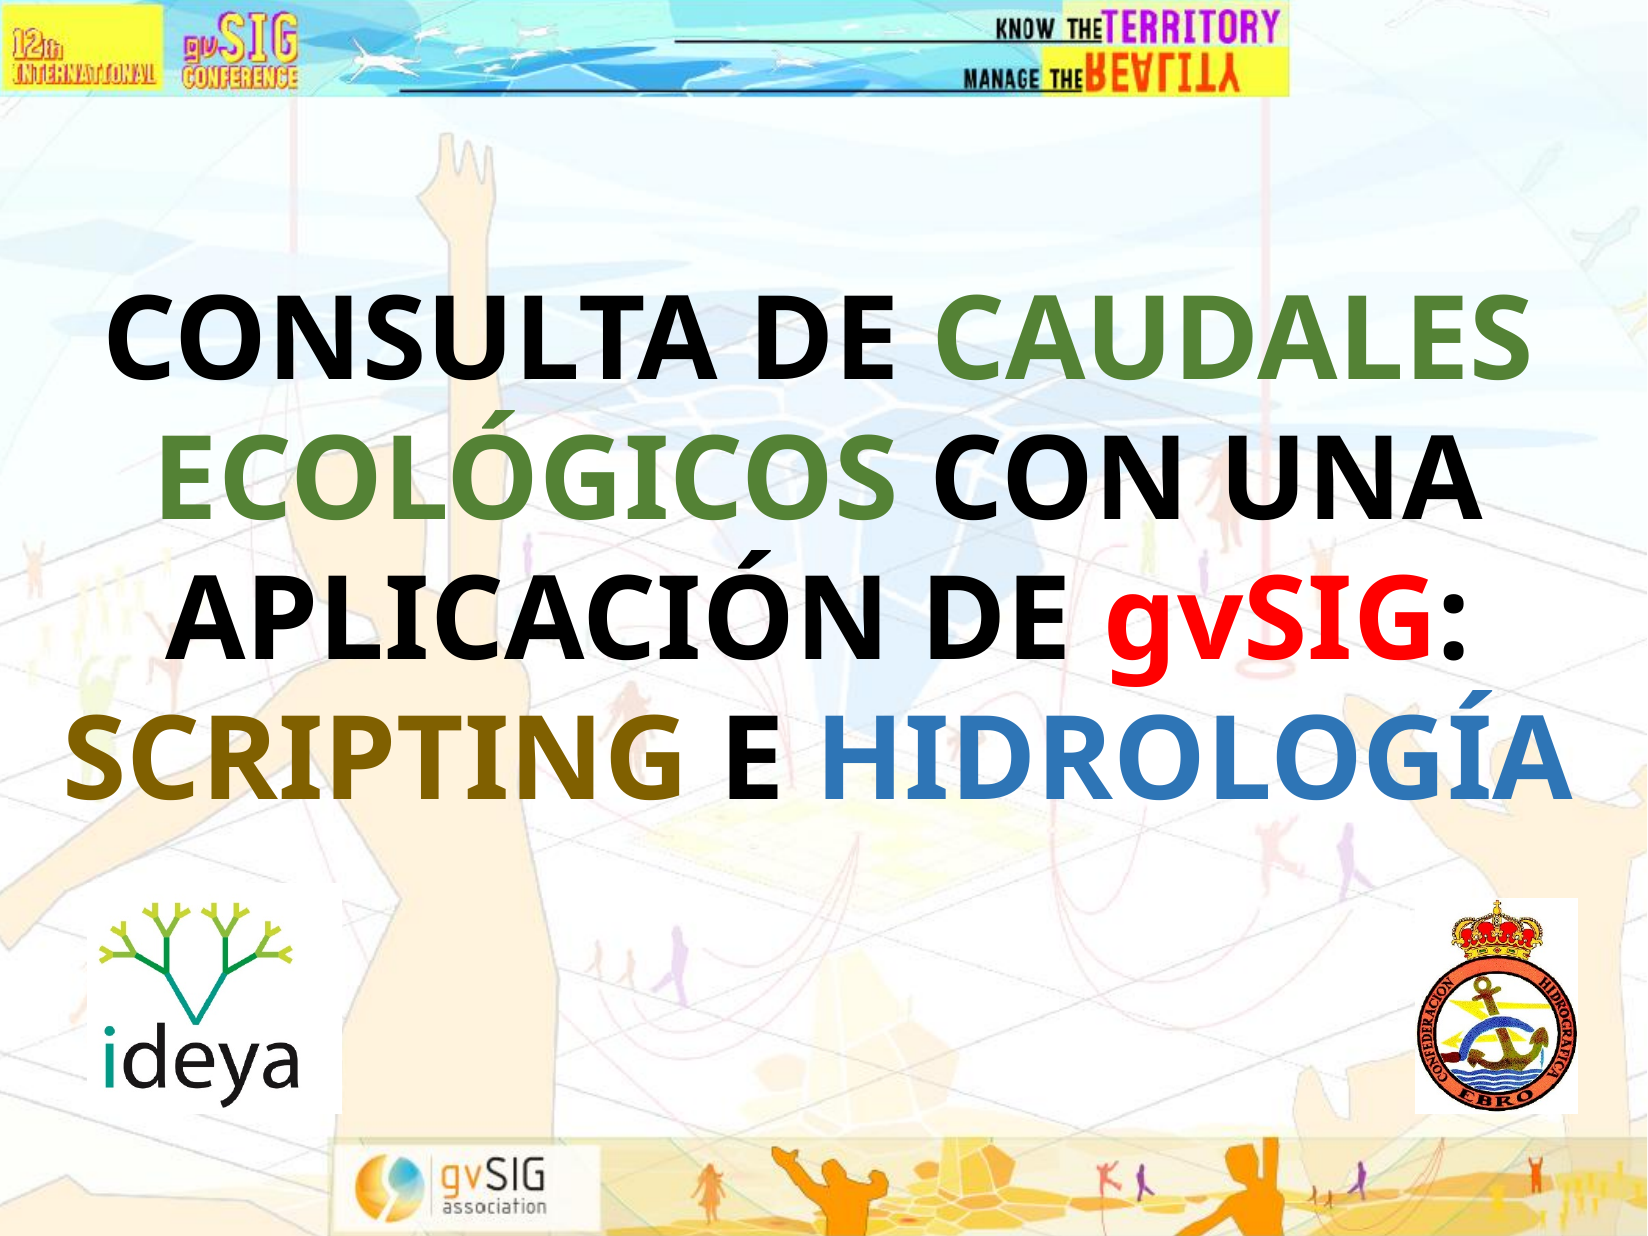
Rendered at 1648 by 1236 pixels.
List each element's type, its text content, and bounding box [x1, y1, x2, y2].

picture [0, 0, 1648, 1236]
title CONSULTA DE CAUDALES ECOLÓGICOS CON UNA APLICACIÓN DE gvSIG: SCRIPTING E HIDROLOGÍA [32, 155, 1604, 831]
